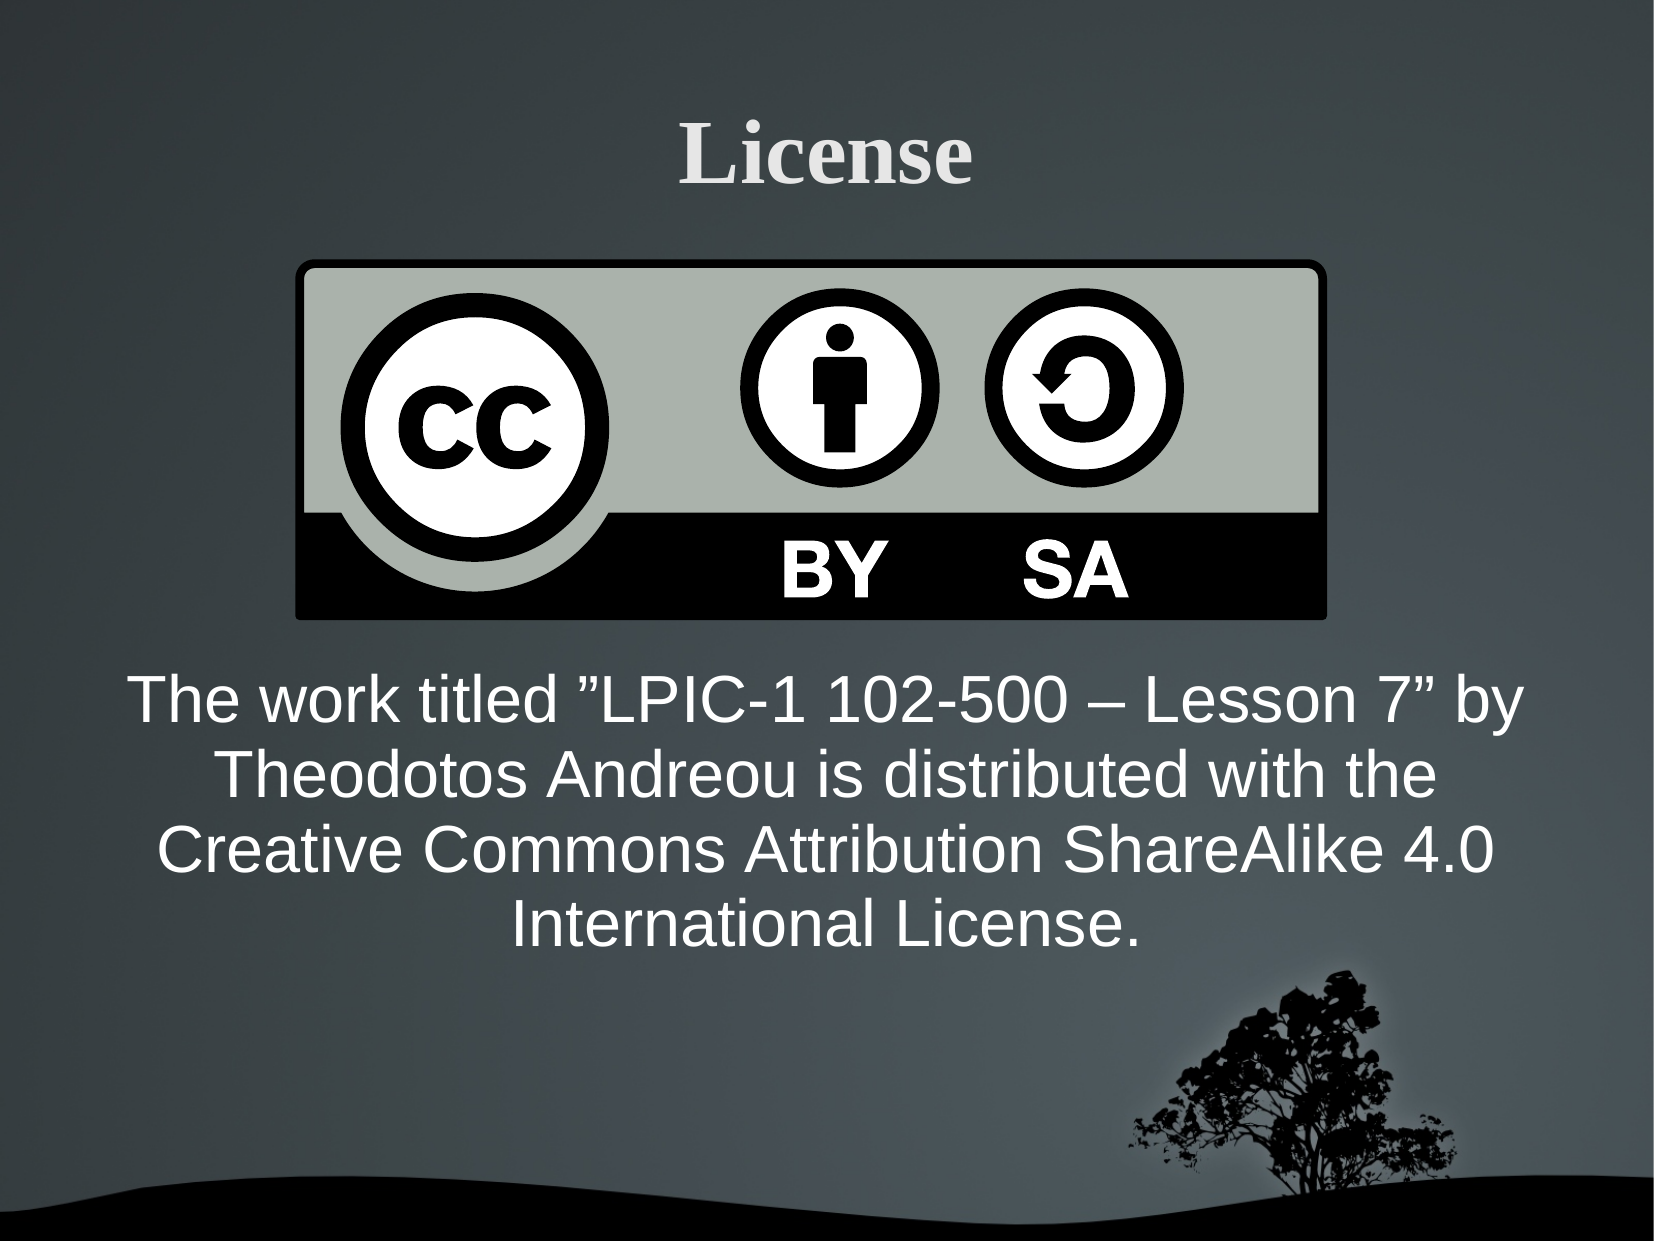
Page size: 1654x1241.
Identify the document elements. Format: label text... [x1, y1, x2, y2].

subtitle The work titled ”LPIC-1 102-500 – Lesson 7” by Theodotos Andreou is distributed with the Creative Commons Attribution ShareAlike 4.0 International License. [82, 290, 1571, 1109]
picture [0, 0, 1654, 1241]
title License [82, 49, 1571, 257]
